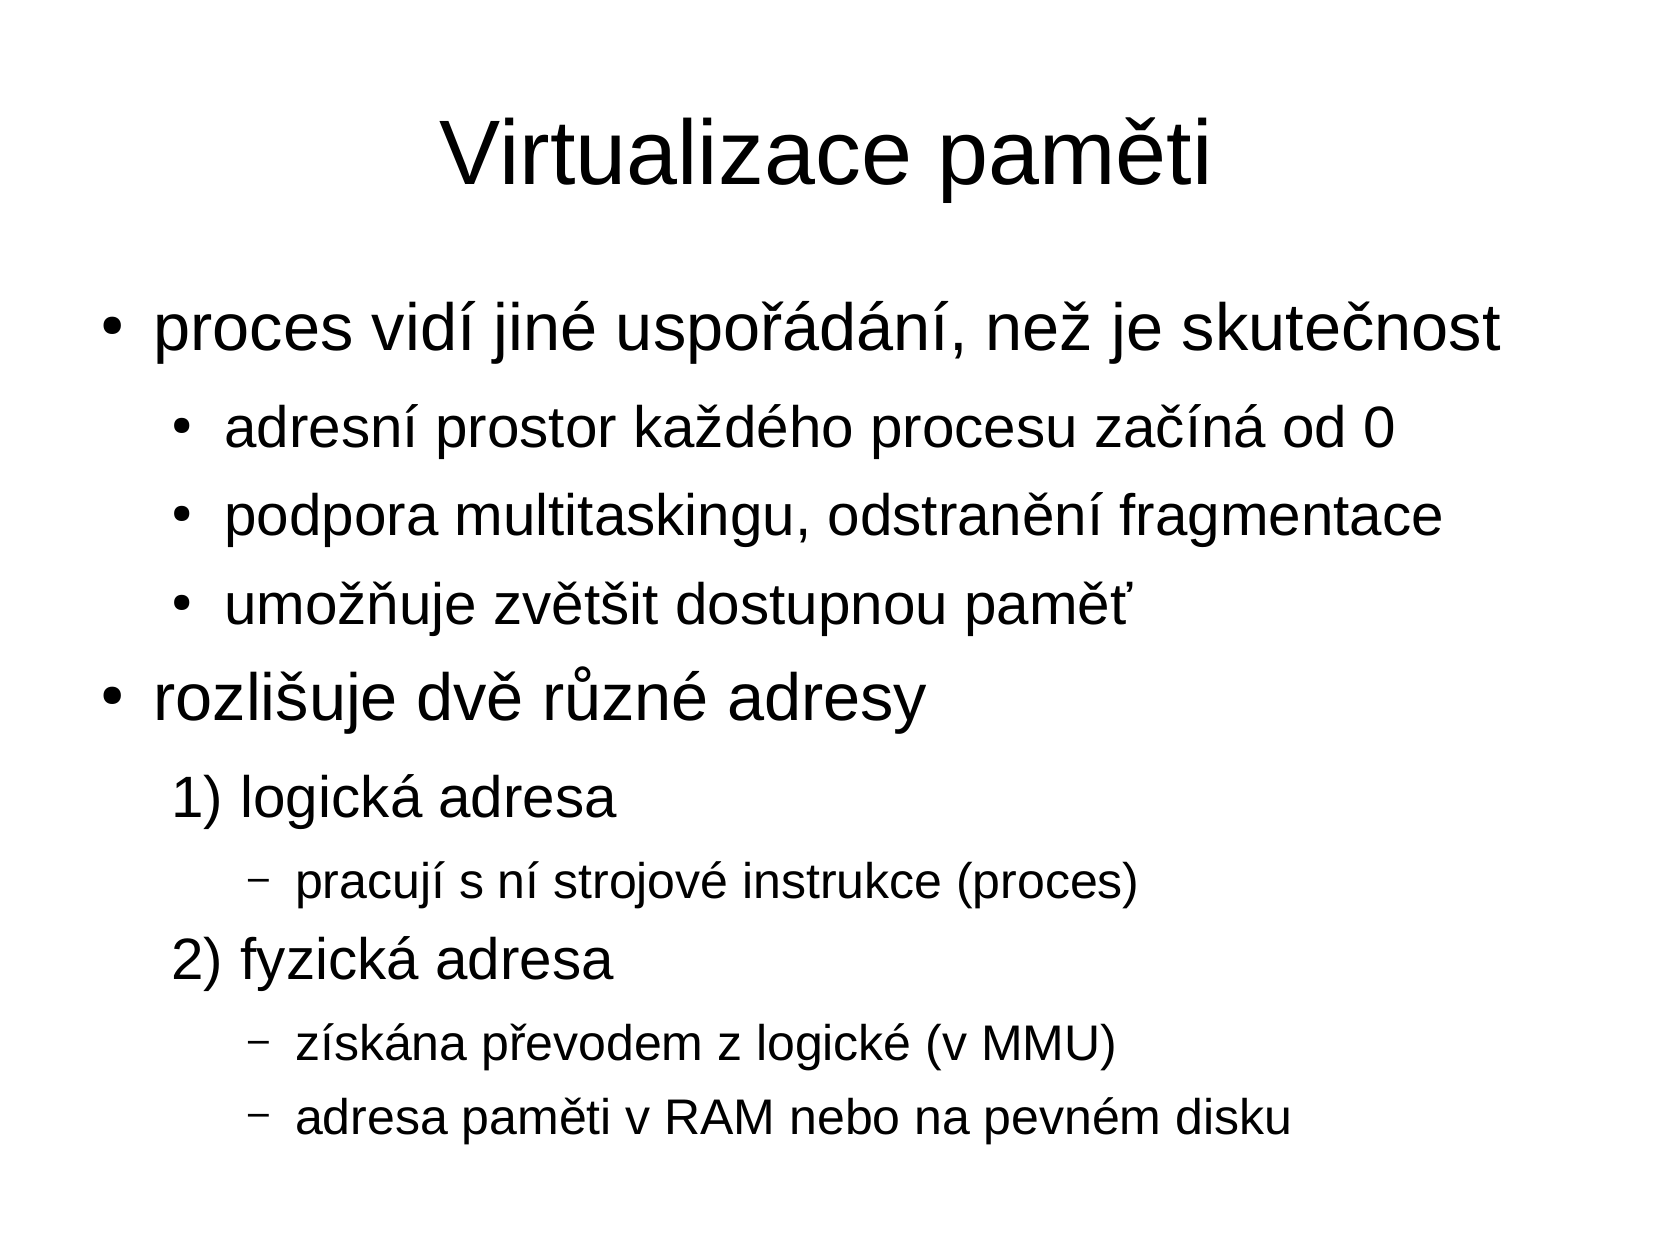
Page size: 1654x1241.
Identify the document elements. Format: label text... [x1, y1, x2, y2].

title Virtualizace paměti [82, 56, 1571, 250]
list proces vidí jiné uspořádání, než je skutečnost adresní prostor každého procesu začíná od 0 podpora multitaskingu, odstranění fragmentace umožňuje zvětšit dostupnou paměť rozlišuje dvě různé adresy logická adresa pracují s ní strojové instrukce (proces) fyzická adresa získána převodem z logické (v MMU) adresa paměti v RAM nebo na pevném disku [82, 290, 1571, 1145]
